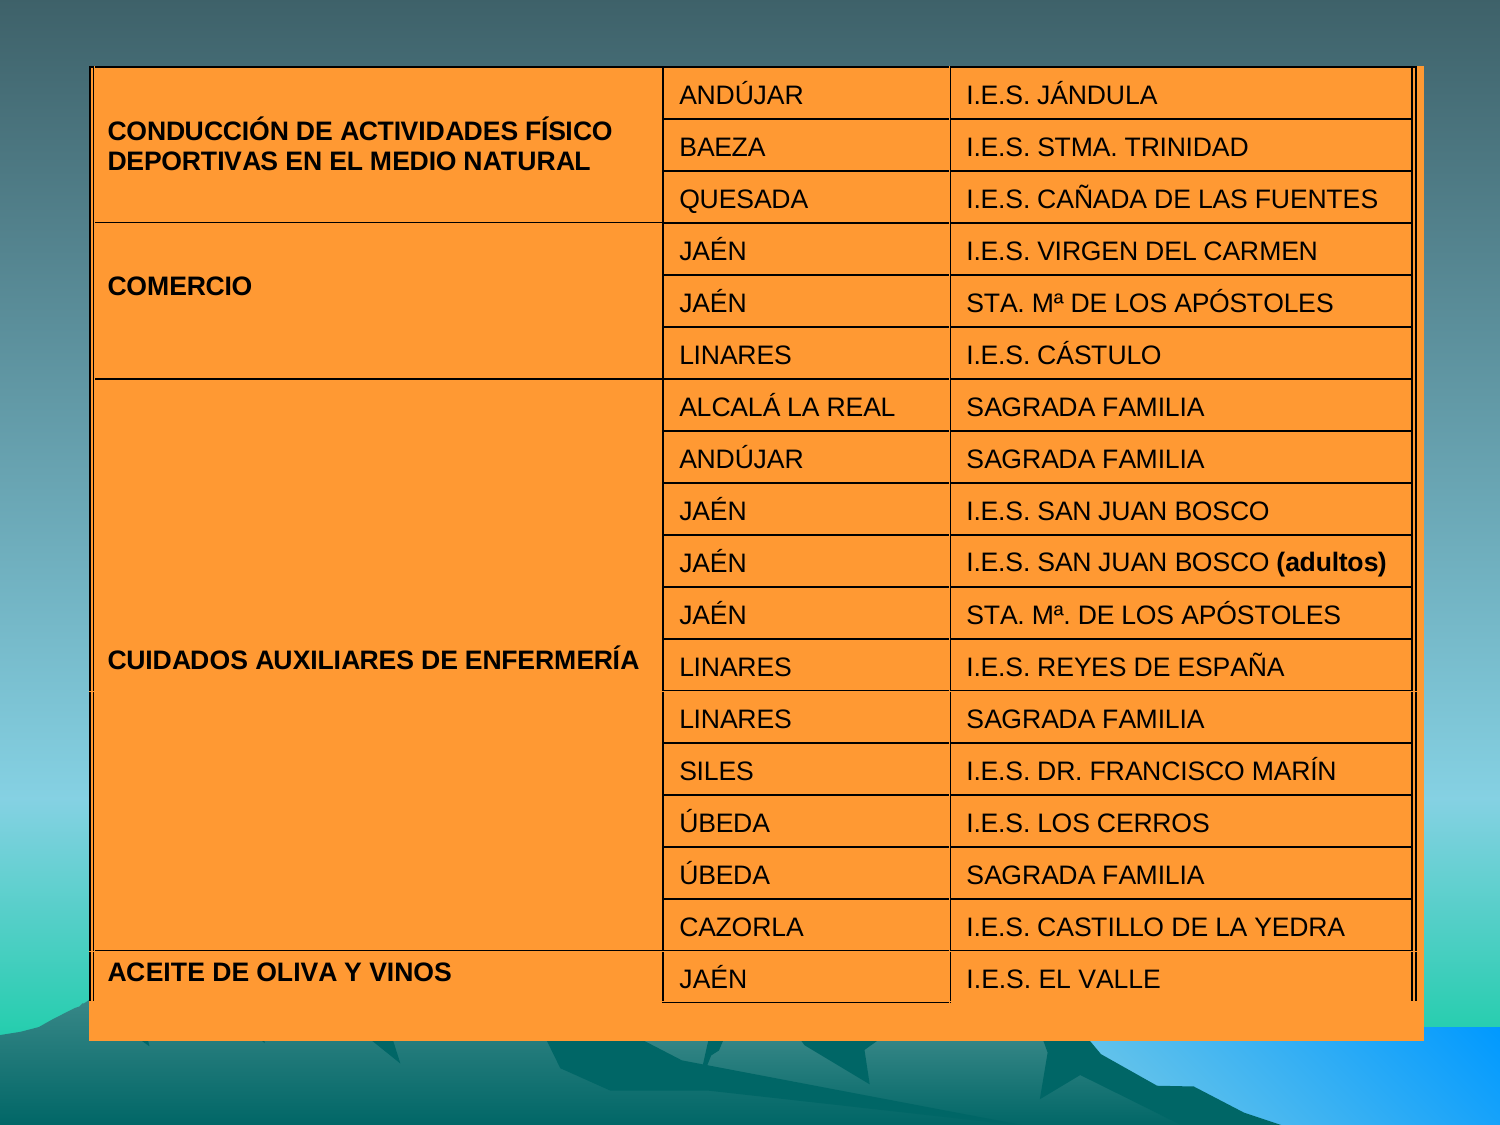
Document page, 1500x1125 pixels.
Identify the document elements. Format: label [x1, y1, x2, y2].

chart [88, 66, 1425, 1042]
